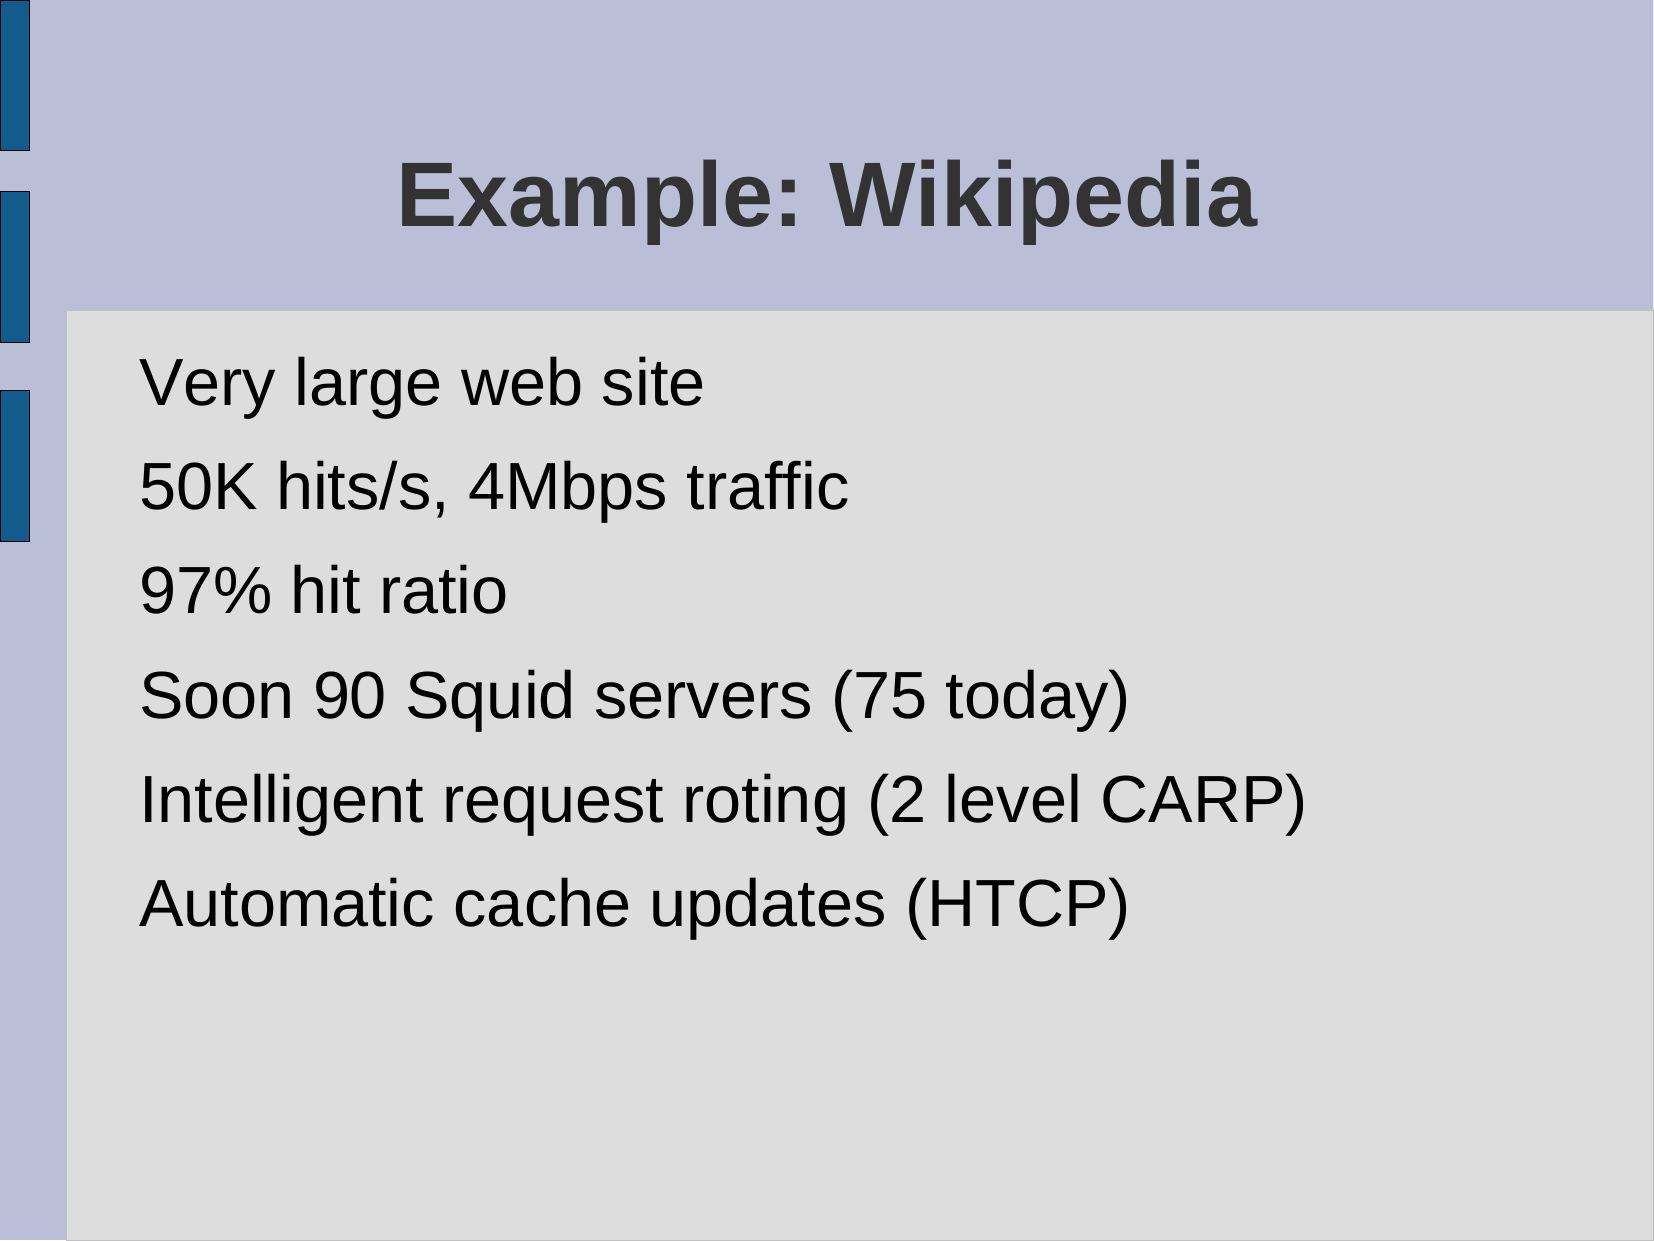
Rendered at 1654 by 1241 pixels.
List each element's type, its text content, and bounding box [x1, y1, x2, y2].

list Very large web site 50K hits/s, 4Mbps traffic 97% hit ratio Soon 90 Squid servers (75 today) Intelligent request roting (2 level CARP) Automatic cache updates (HTCP) [121, 344, 1534, 1127]
title Example: Wikipedia [121, 91, 1534, 299]
